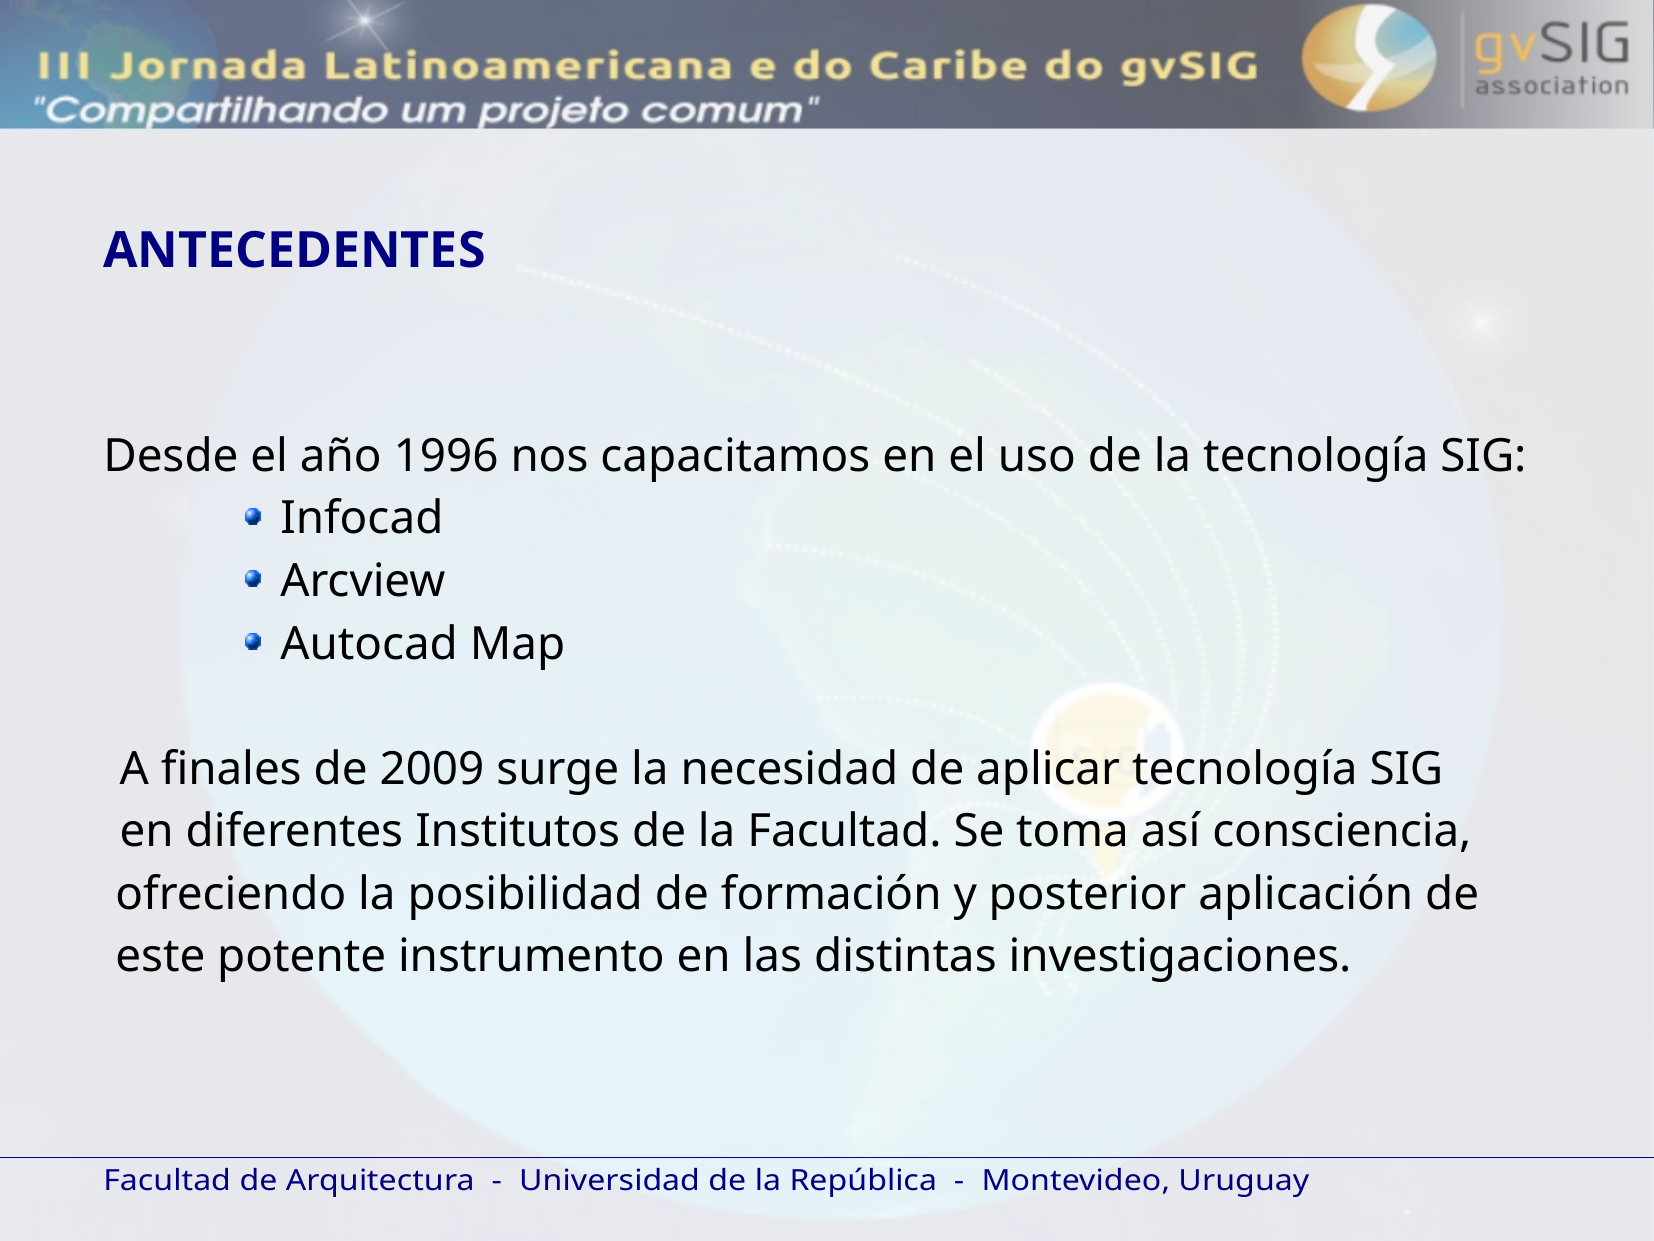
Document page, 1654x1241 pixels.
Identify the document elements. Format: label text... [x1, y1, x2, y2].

text_box Facultad de Arquitectura - Universidad de la República - Montevideo, Uruguay [88, 1158, 1565, 1208]
text_box ANTECEDENTES [88, 206, 533, 292]
text_box Desde el año 1996 nos capacitamos en el uso de la tecnología SIG: Infocad Arcview Autocad Map A finales de 2009 surge la necesidad de aplicar tecnología SIG en diferentes Institutos de la Facultad. Se toma así consciencia, ofreciendo la posibilidad de formación y posterior aplicación de este potente instrumento en las distintas investigaciones. [88, 415, 1518, 1004]
text_box Facultad de Arquitectura - Universidad de la República - Montevideo, Uruguay [88, 1151, 1565, 1157]
picture [0, 0, 1654, 1157]
picture [0, 1158, 1654, 1241]
